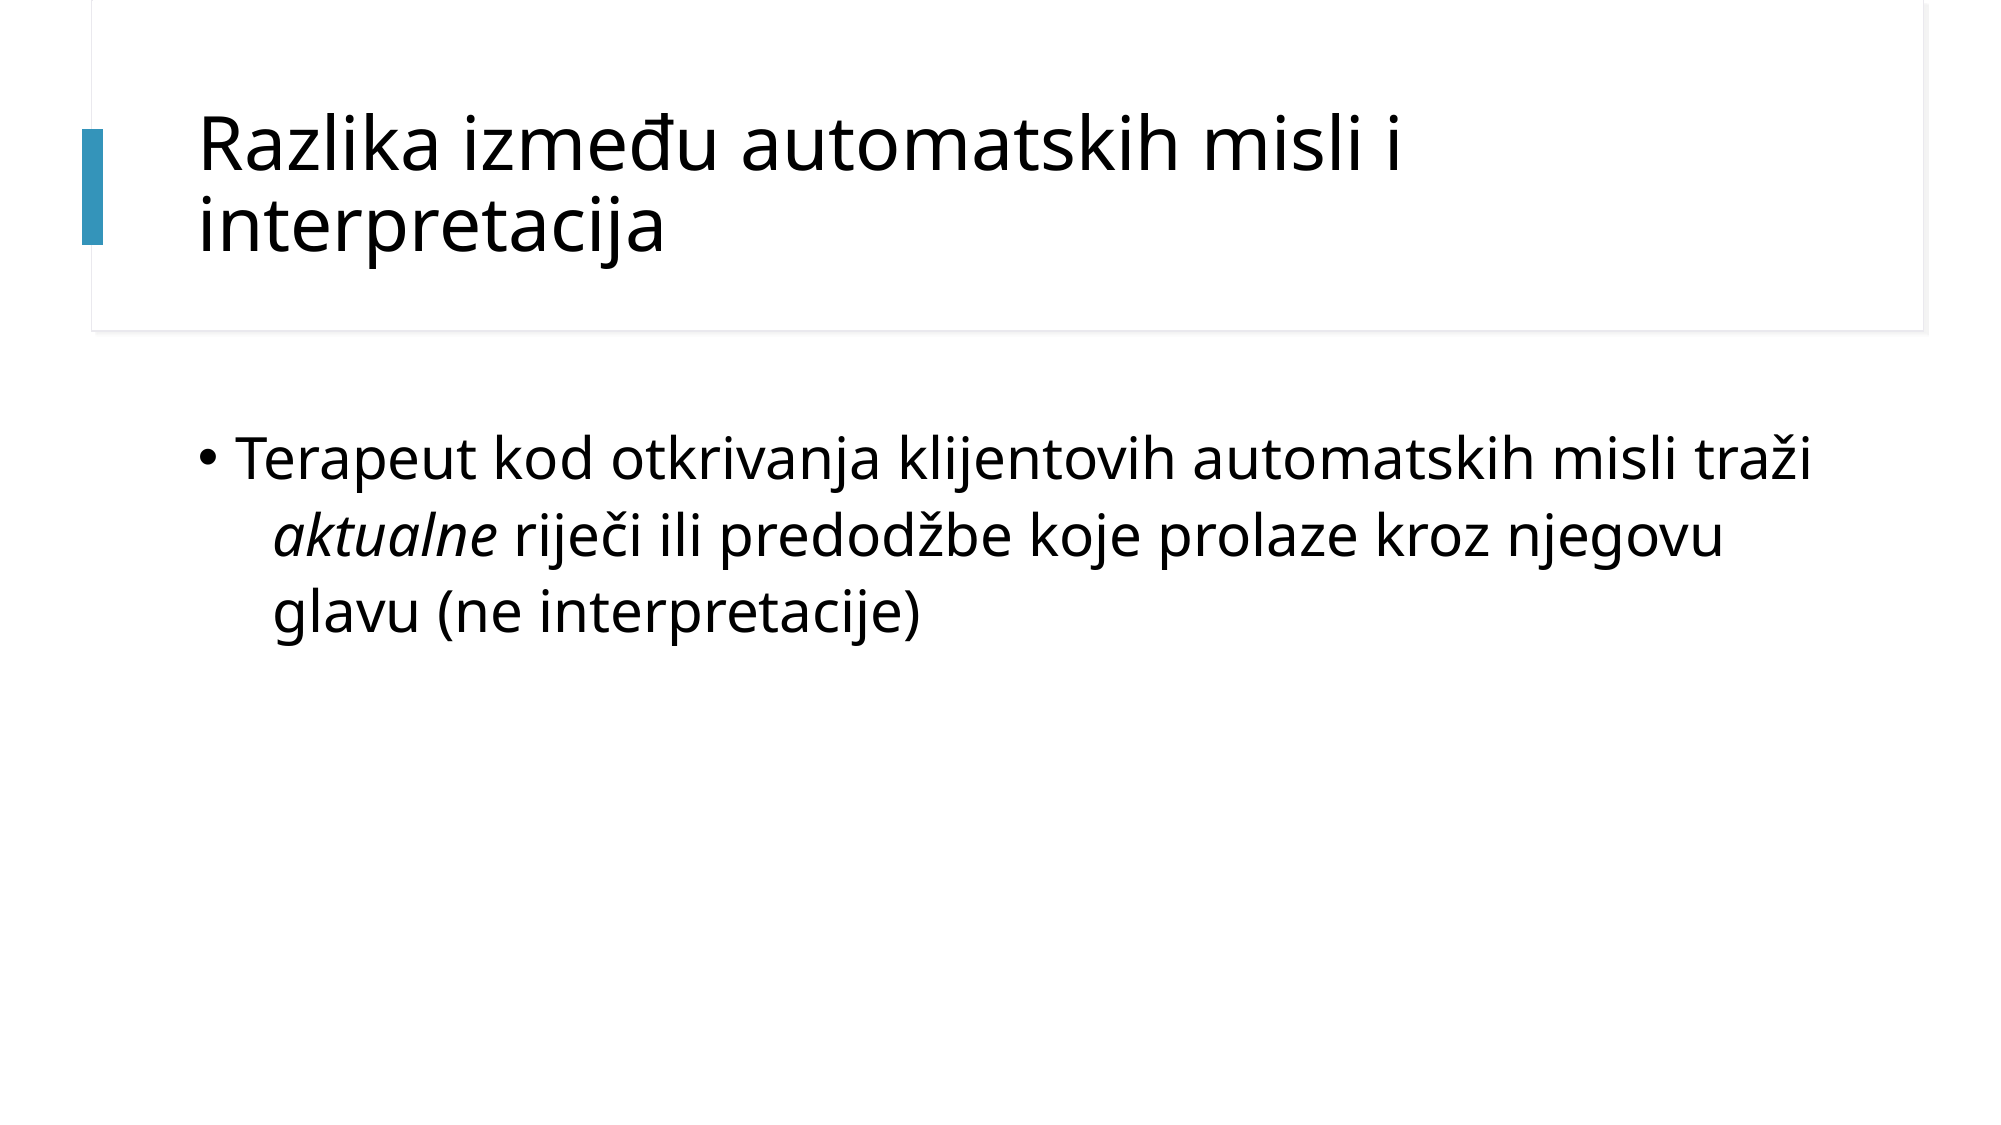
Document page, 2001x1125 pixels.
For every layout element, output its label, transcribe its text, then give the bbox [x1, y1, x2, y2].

title Razlika između automatskih misli i interpretacija [183, 90, 1852, 284]
list Terapeut kod otkrivanja klijentovih automatskih misli traži aktualne riječi ili predodžbe koje prolaze kroz njegovu glavu (ne interpretacije) [183, 406, 1852, 1013]
